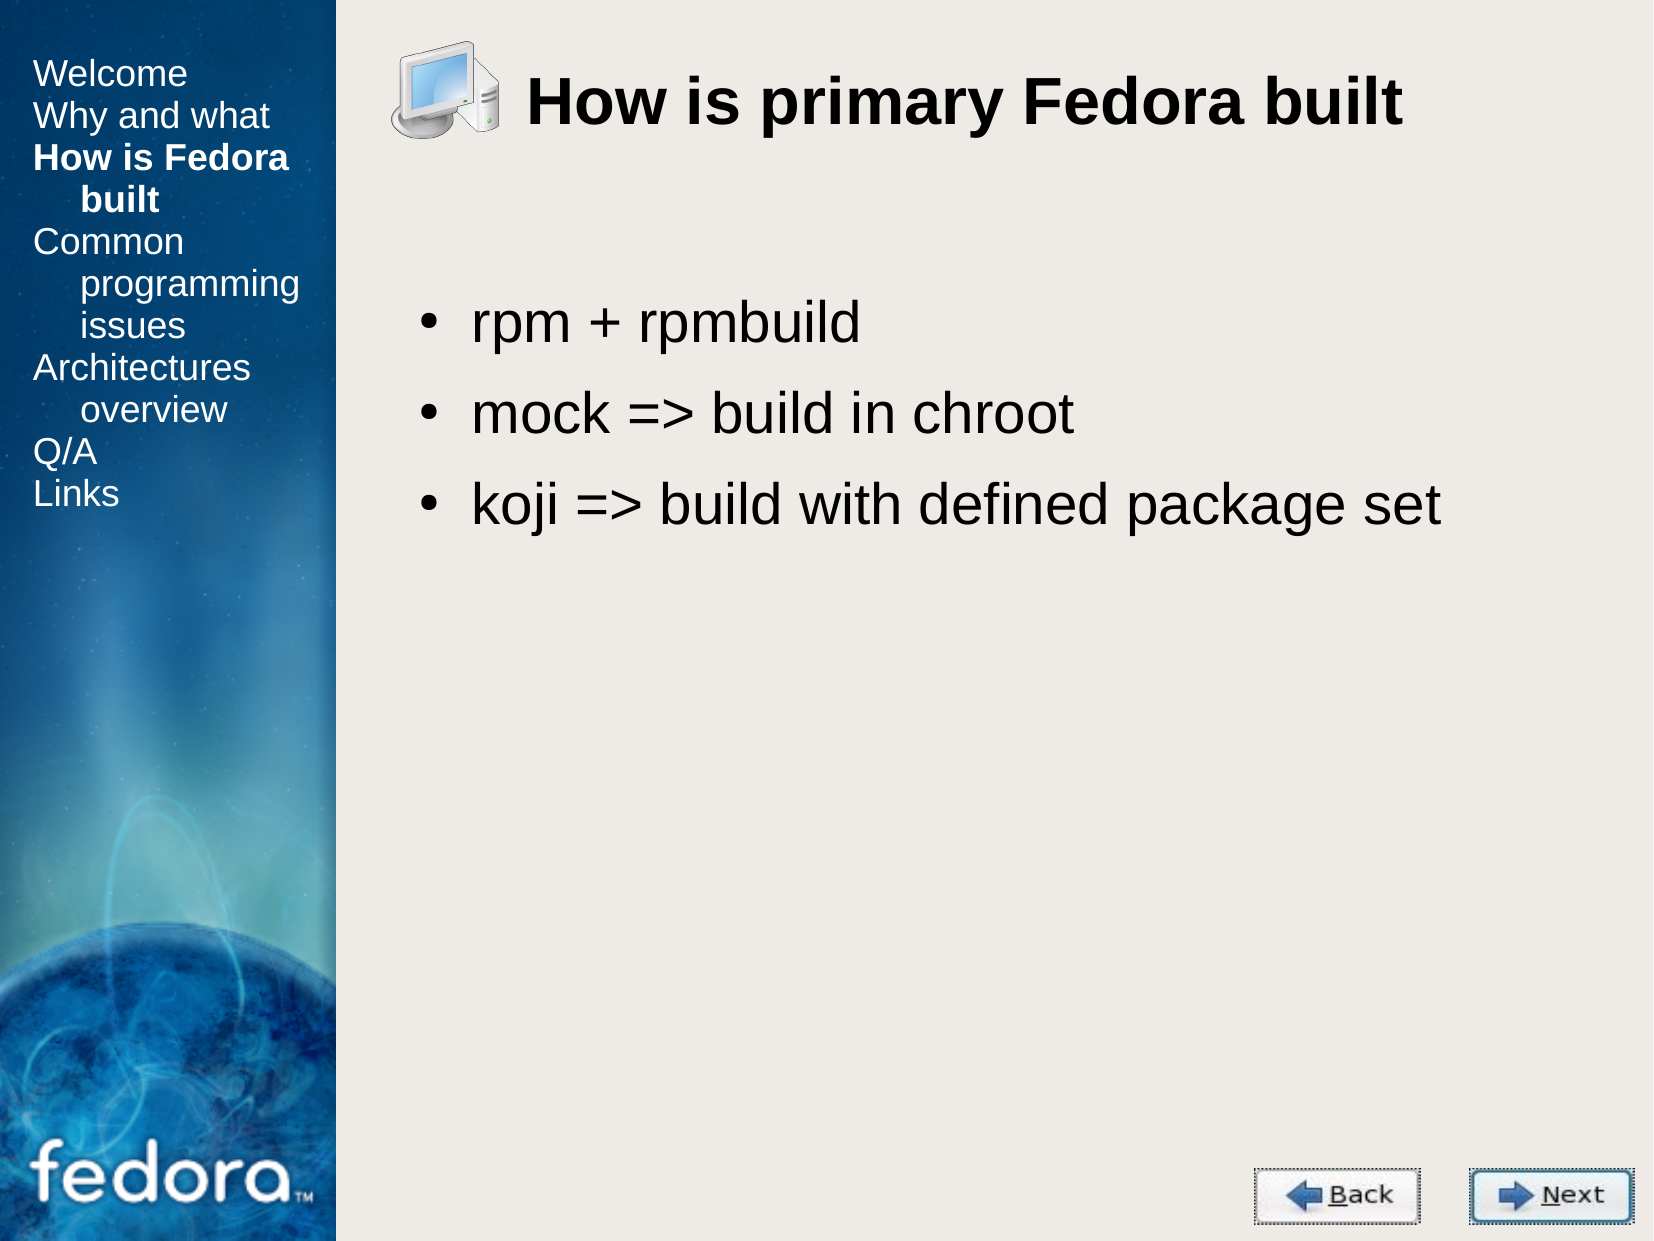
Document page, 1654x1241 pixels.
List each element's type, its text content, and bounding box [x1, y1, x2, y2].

list rpm + rpmbuild mock => build in chroot koji => build with defined package set [400, 290, 1617, 1094]
text_box How is primary Fedora built [511, 56, 1529, 147]
picture [0, 0, 1654, 1241]
text_box Welcome Why and what How is Fedora built Common programming issues Architectures overview Q/A Links [18, 45, 327, 523]
